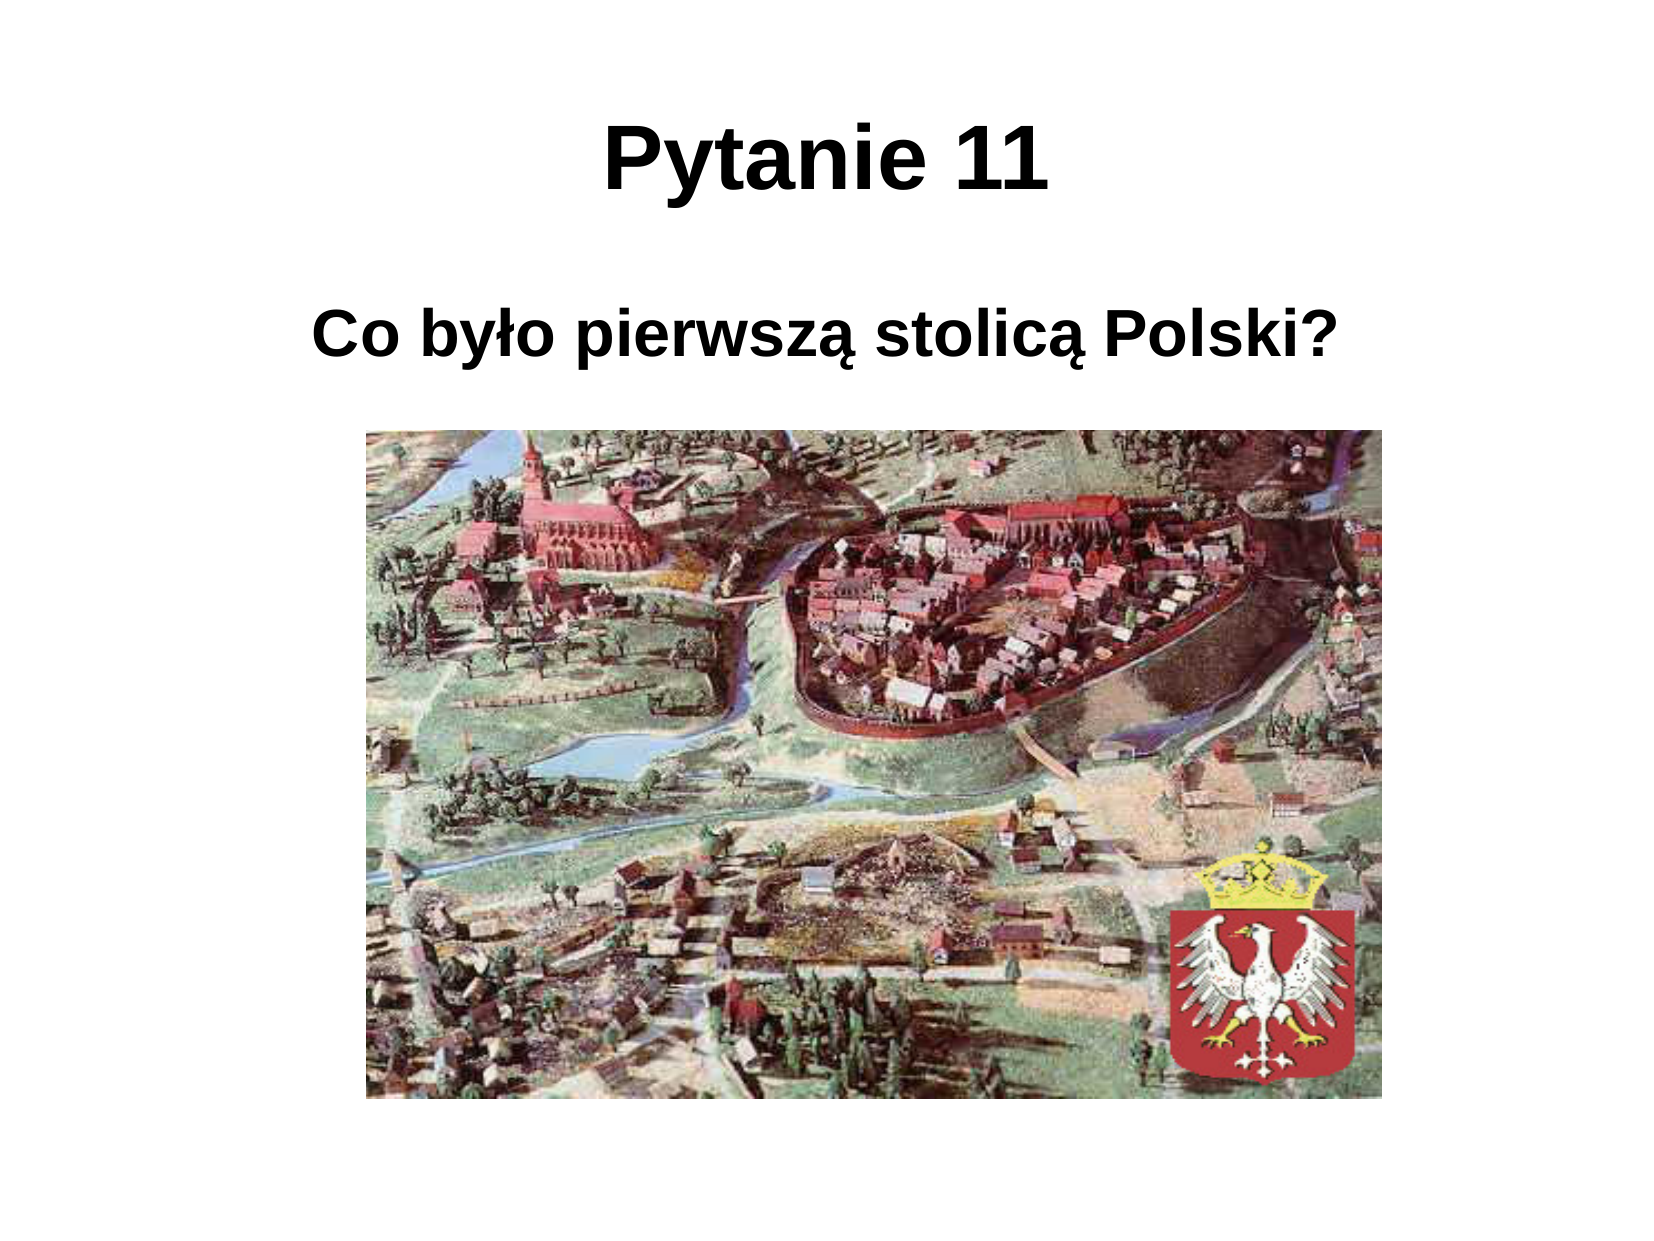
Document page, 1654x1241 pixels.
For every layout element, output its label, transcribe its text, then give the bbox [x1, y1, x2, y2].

list Co było pierwszą stolicą Polski? [82, 290, 1571, 1109]
title Pytanie 11 [82, 49, 1571, 257]
picture [366, 430, 1382, 1099]
